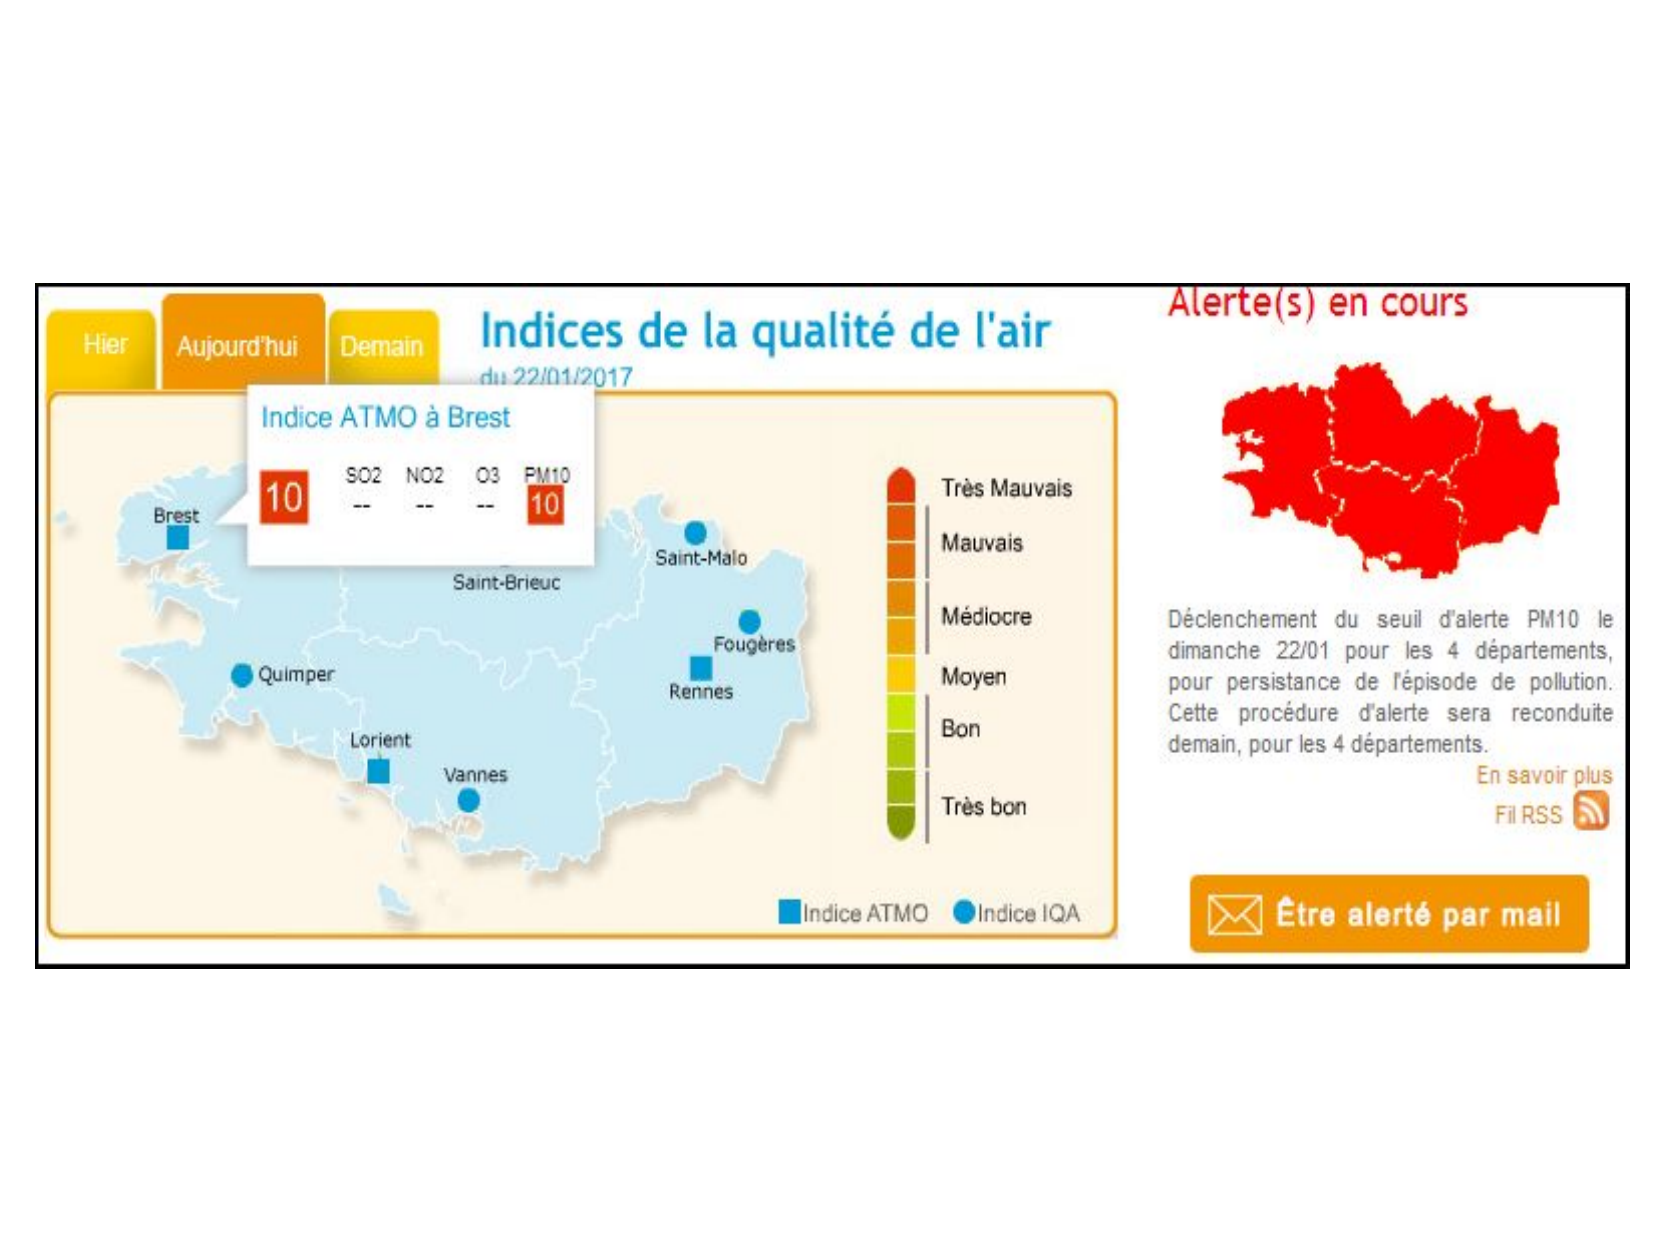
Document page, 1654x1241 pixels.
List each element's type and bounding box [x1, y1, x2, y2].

picture [35, 283, 1630, 969]
